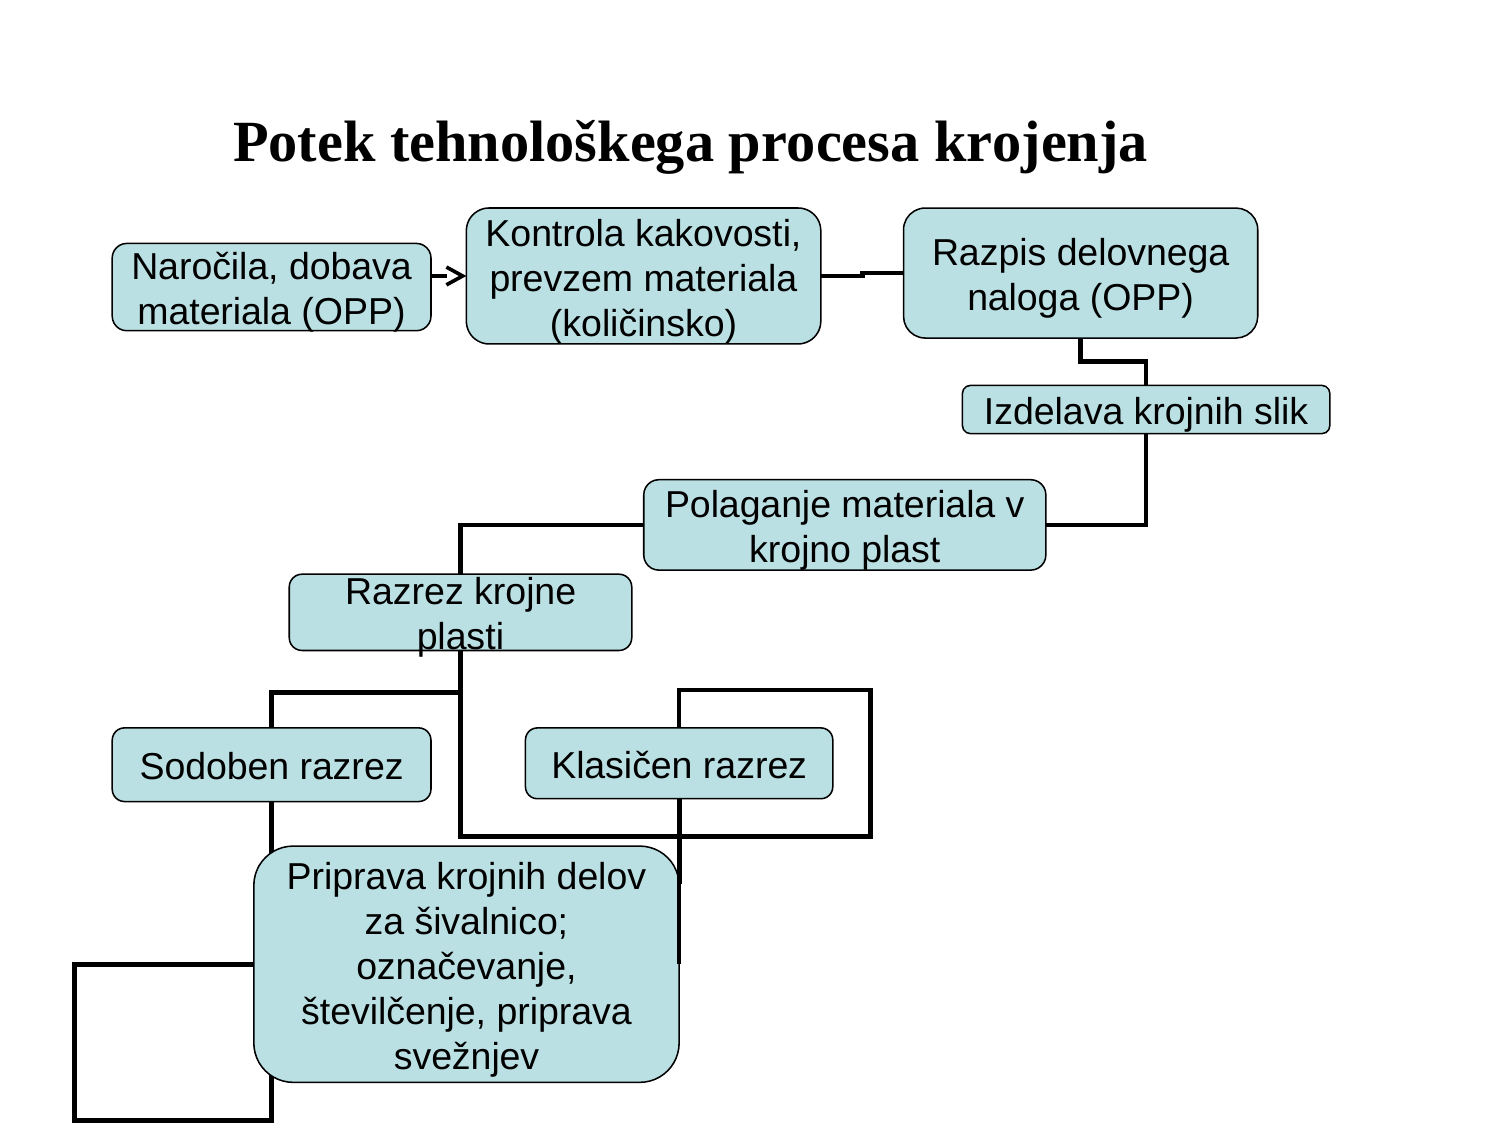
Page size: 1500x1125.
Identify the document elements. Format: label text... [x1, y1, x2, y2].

text_box Sodoben razrez [112, 727, 431, 802]
text_box Polaganje materiala v krojno plast [643, 479, 1046, 571]
text_box Kontrola kakovosti, prevzem materiala (količinsko) [466, 207, 821, 344]
text_box Razrez krojne plasti [289, 574, 632, 651]
text_box Priprava krojnih delov za šivalnico; označevanje, številčenje, priprava svežnjev [253, 846, 680, 1083]
text_box Razpis delovnega naloga (OPP) [903, 208, 1258, 339]
text_box Naročila, dobava materiala (OPP) [112, 243, 431, 331]
text_box Izdelava krojnih slik [962, 385, 1330, 434]
text_box Klasičen razrez [525, 727, 833, 799]
title Potek tehnološkega procesa krojenja [41, 66, 1341, 209]
